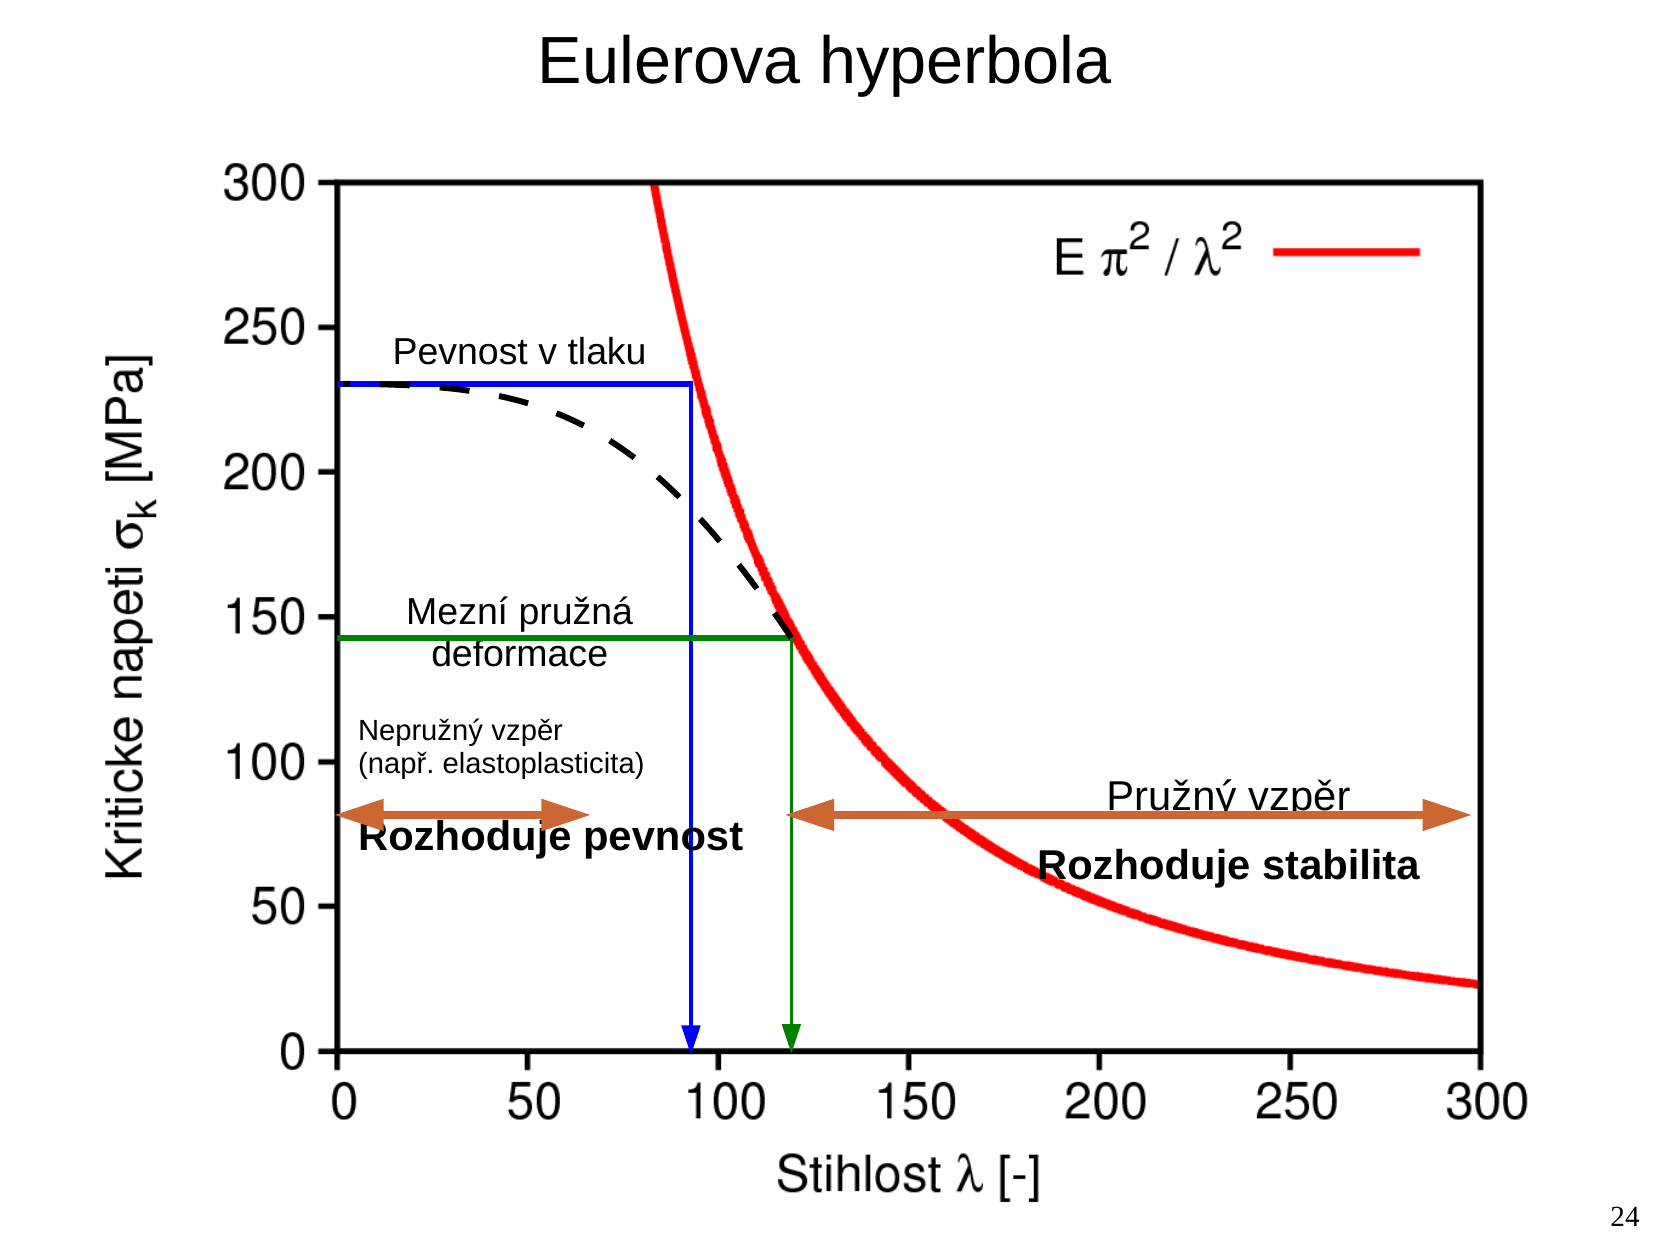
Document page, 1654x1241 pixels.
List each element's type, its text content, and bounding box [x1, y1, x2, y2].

picture [29, 122, 1554, 1213]
text_box Pevnost v tlaku [342, 323, 697, 385]
text_box Mezní pružná deformace [342, 583, 697, 691]
text_box Pružný vzpěr Rozhoduje stabilita [1022, 742, 1448, 890]
title Eulerova hyperbola [37, 8, 1613, 113]
text_box Nepružný vzpěr (např. elastoplasticita) Rozhoduje pevnost [343, 706, 768, 886]
